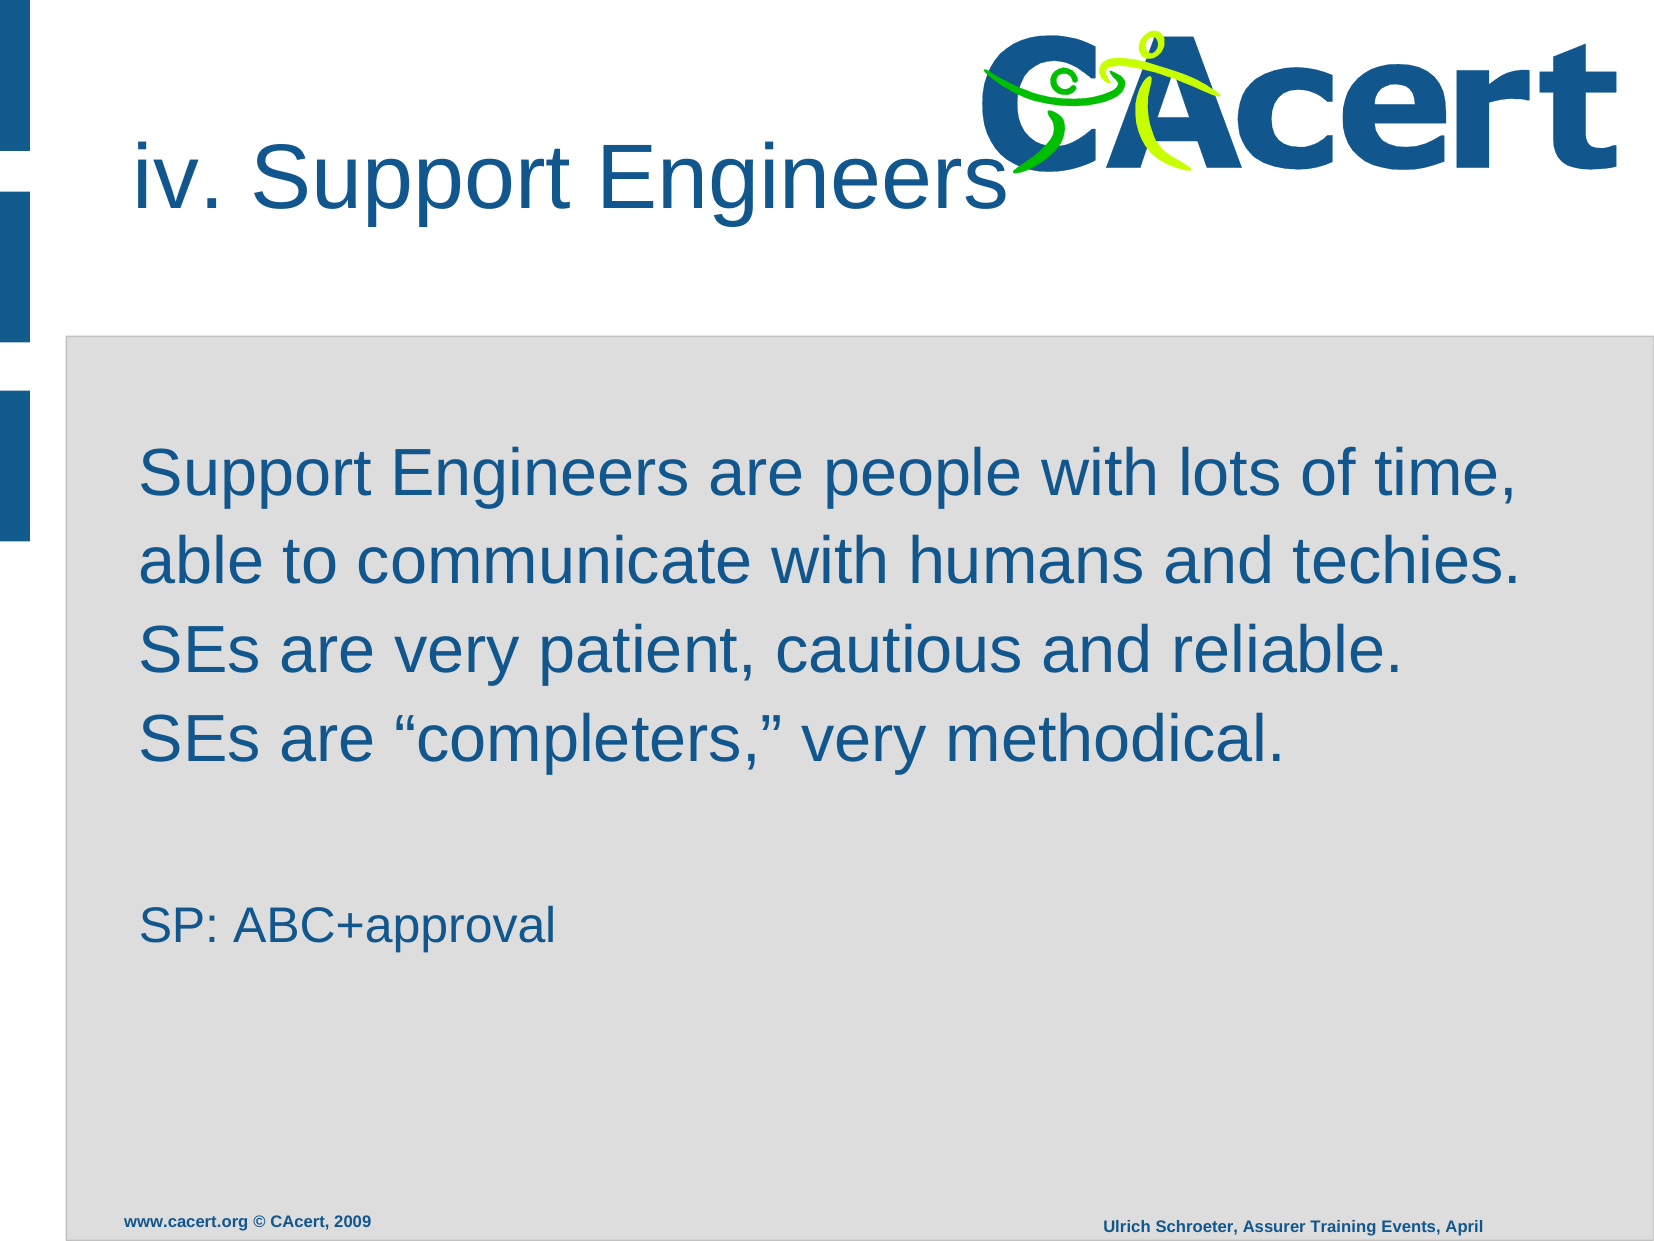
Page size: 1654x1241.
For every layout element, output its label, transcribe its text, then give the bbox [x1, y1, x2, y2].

text_box Support Engineers are people with lots of time, able to communicate with humans and techies. SEs are very patient, cautious and reliable. SEs are “completers,” very methodical. SP: ABC+approval [124, 413, 1603, 961]
text_box iv. Support Engineers [118, 118, 1018, 239]
